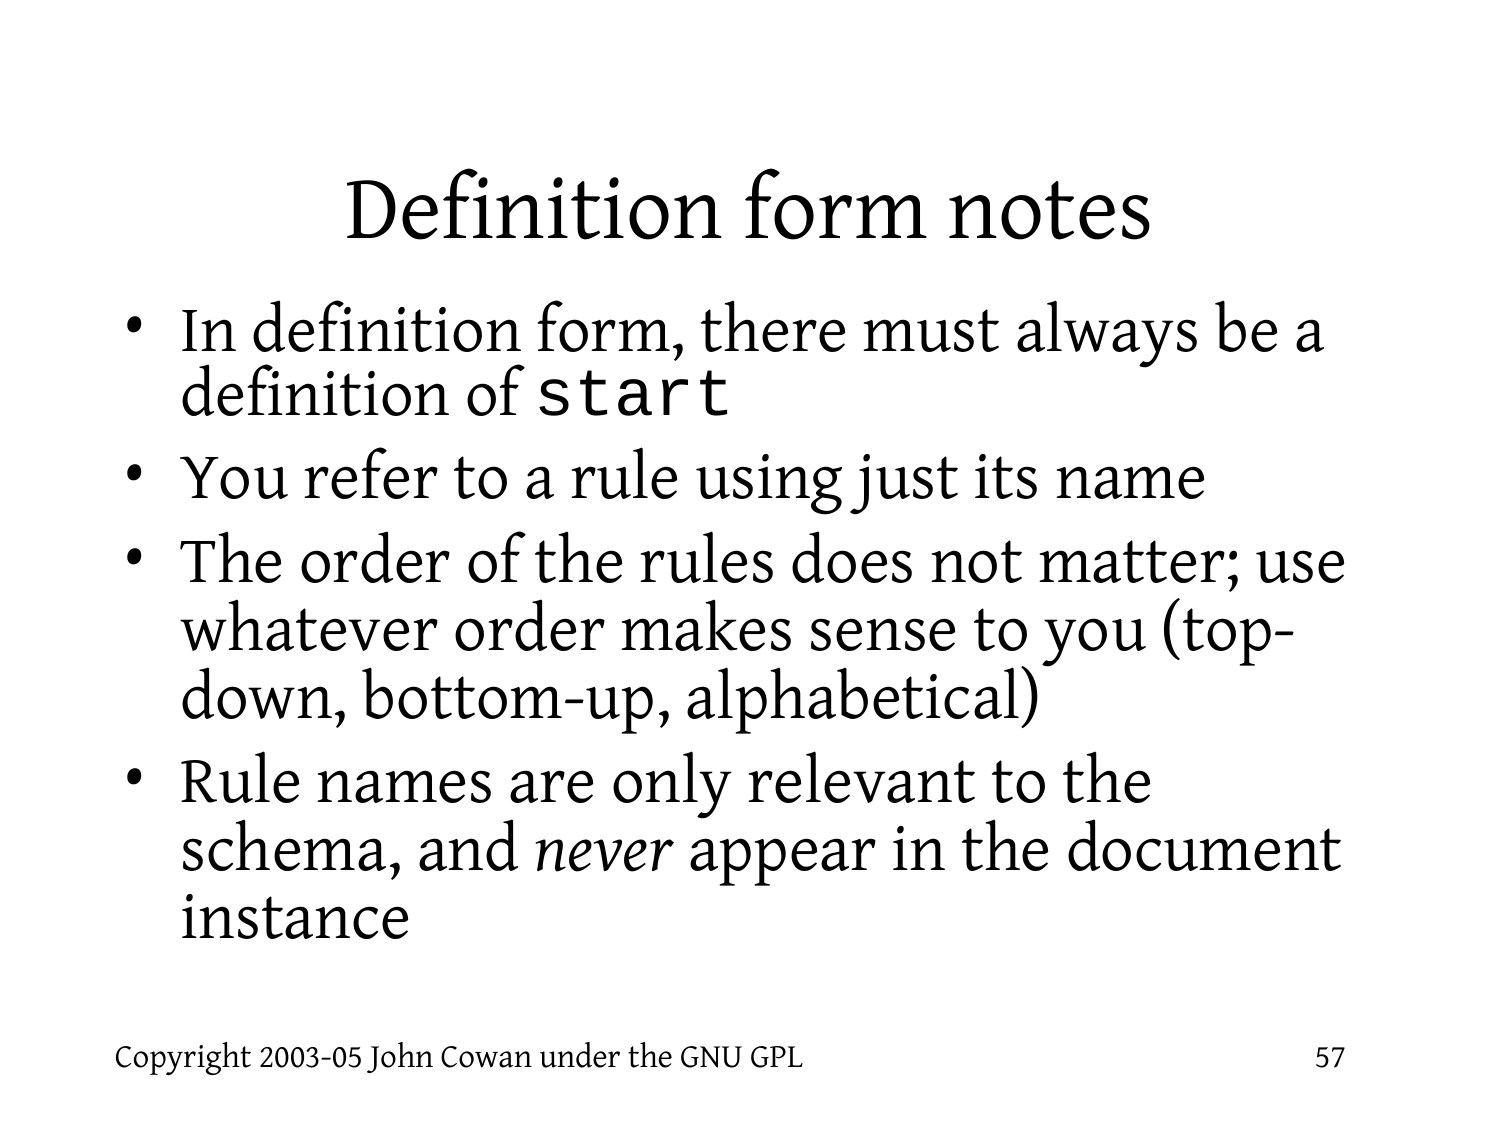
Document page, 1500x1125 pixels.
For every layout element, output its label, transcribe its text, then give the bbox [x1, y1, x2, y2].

title Definition form notes [112, 131, 1388, 295]
list In definition form, there must always be a definition of start You refer to a rule using just its name The order of the rules does not matter; use whatever order makes sense to you (top-down, bottom-up, alphabetical) Rule names are only relevant to the schema, and never appear in the document instance [110, 293, 1386, 975]
